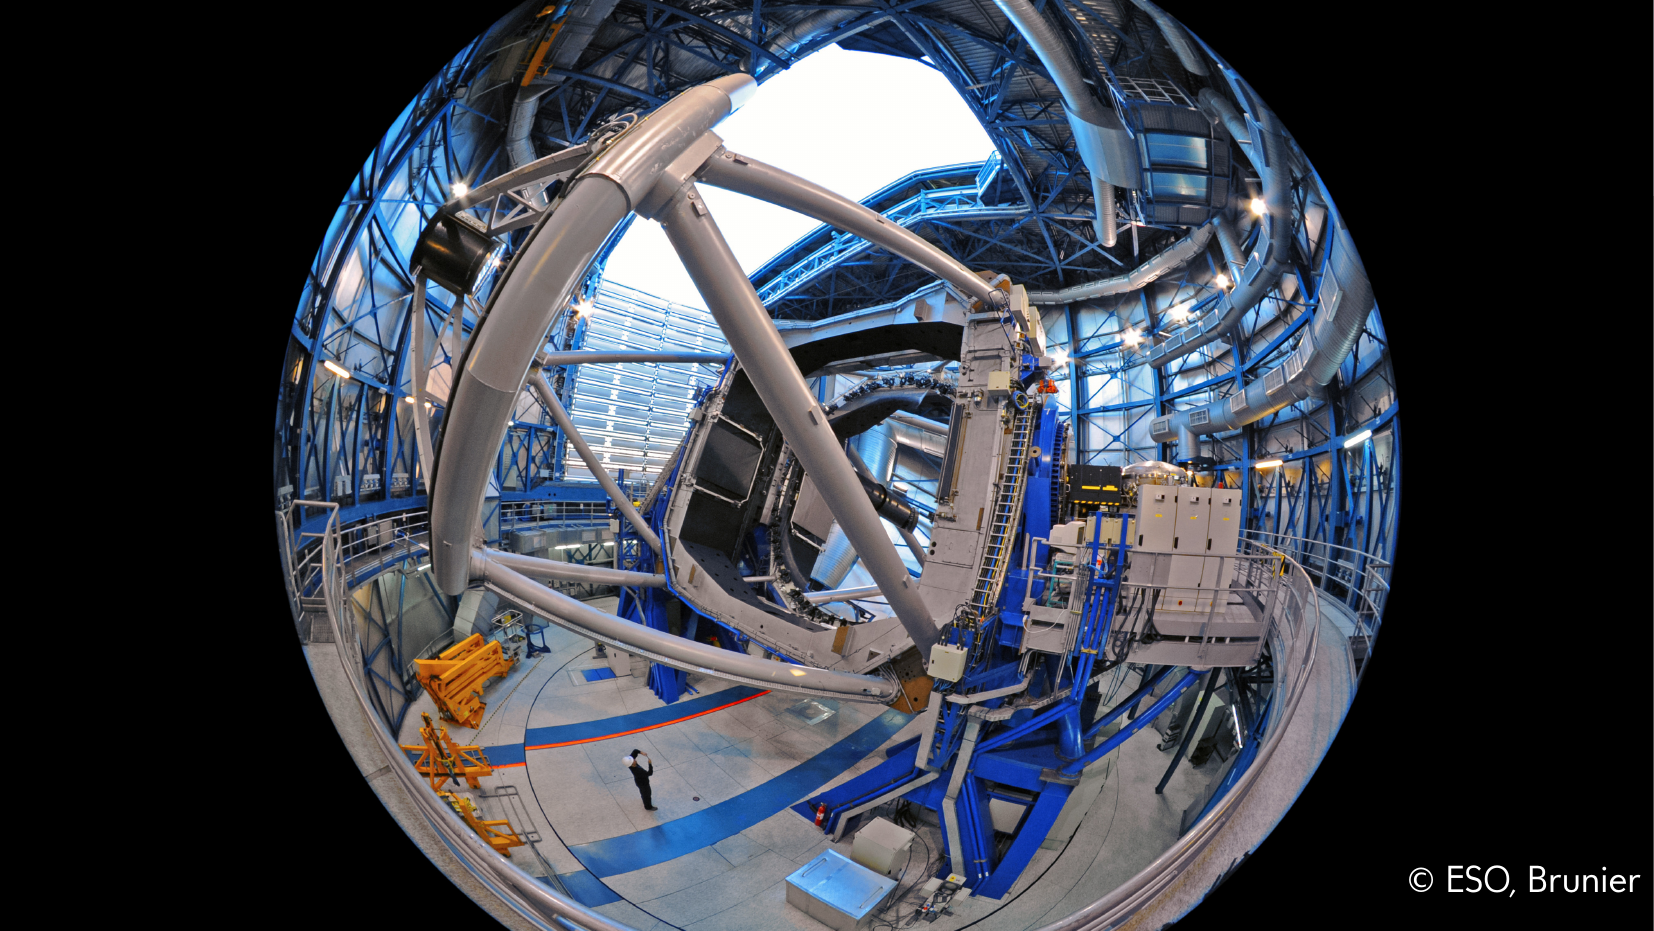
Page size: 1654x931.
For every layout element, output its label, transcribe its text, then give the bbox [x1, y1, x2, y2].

text_box © ESO, Brunier [1393, 849, 1654, 909]
picture [0, 0, 1654, 931]
